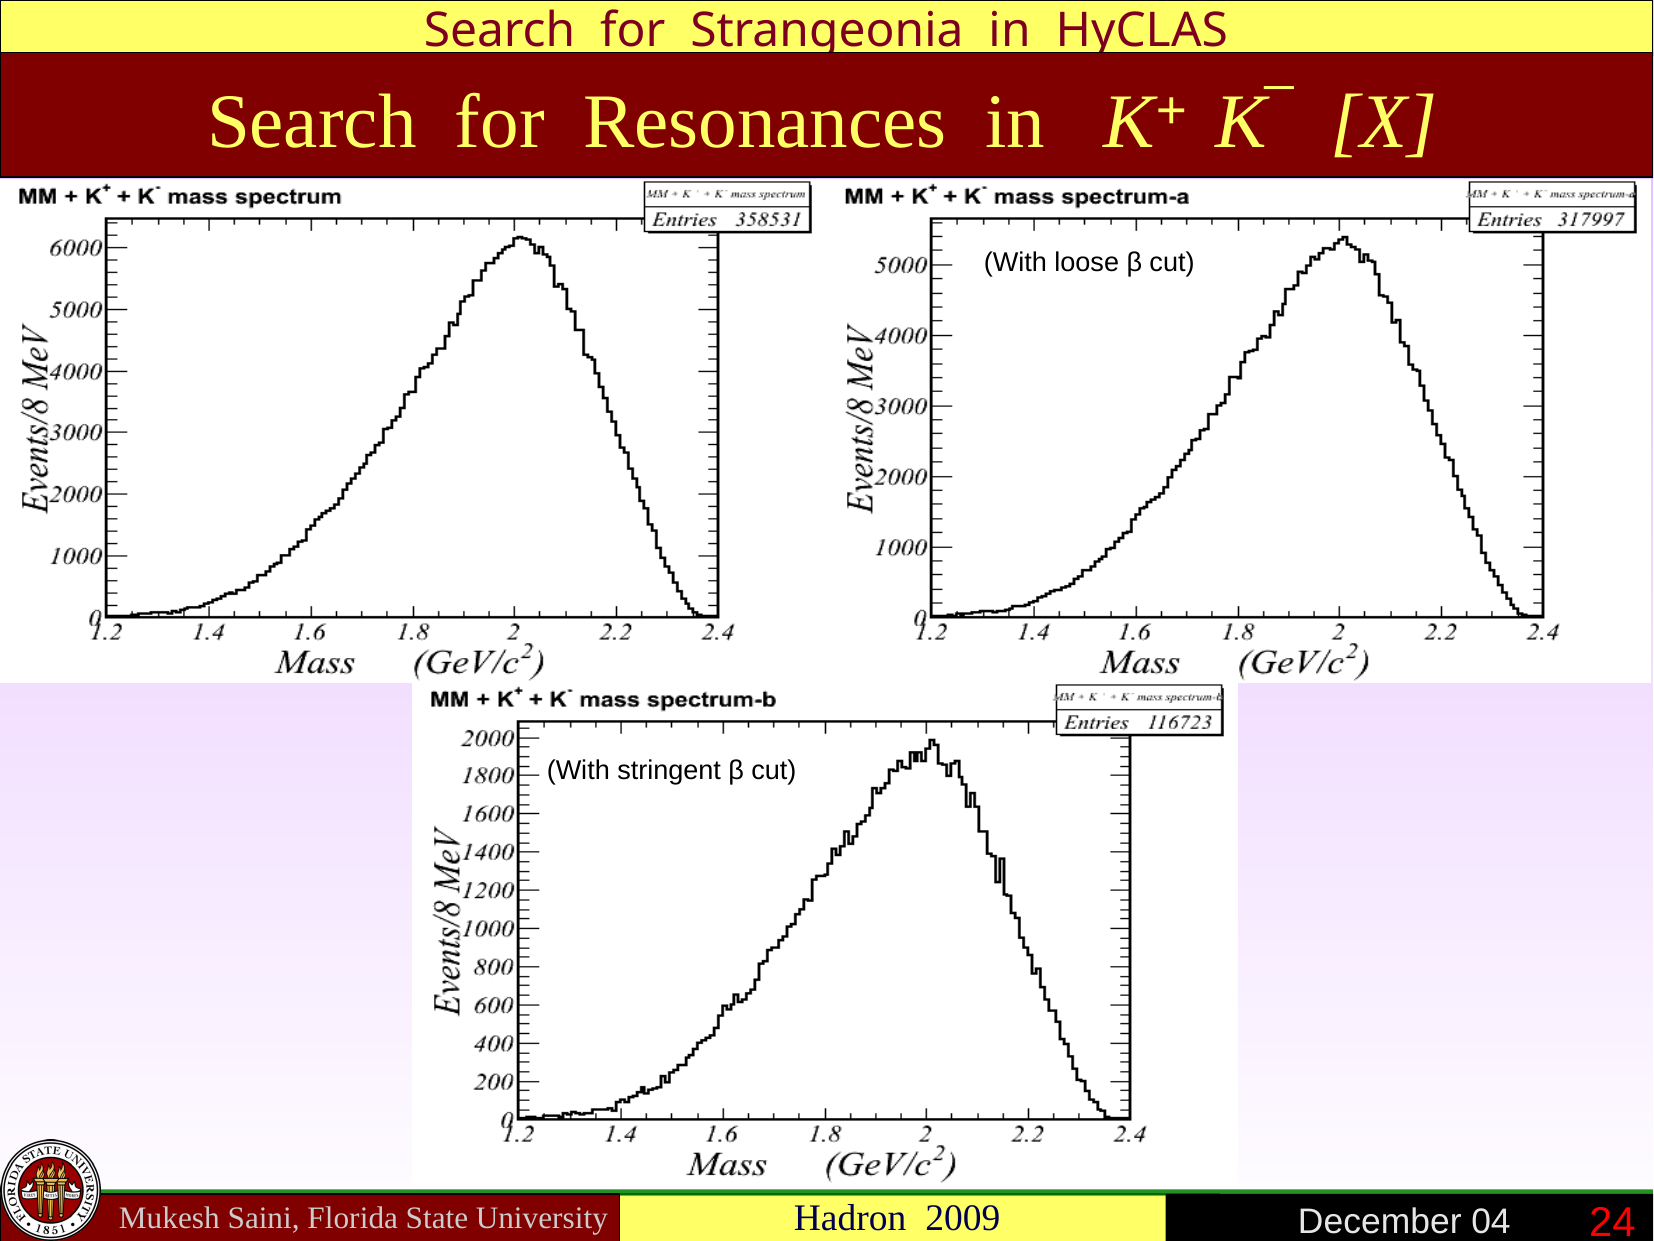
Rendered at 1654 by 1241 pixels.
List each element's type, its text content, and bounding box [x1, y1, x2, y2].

text_box Search for Resonances in K+ K‾ [X] [192, 69, 1461, 179]
picture [0, 179, 1651, 1186]
text_box (With loose β cut) [969, 239, 1210, 285]
picture [0, 1139, 101, 1241]
text_box (With stringent β cut) [532, 747, 812, 793]
